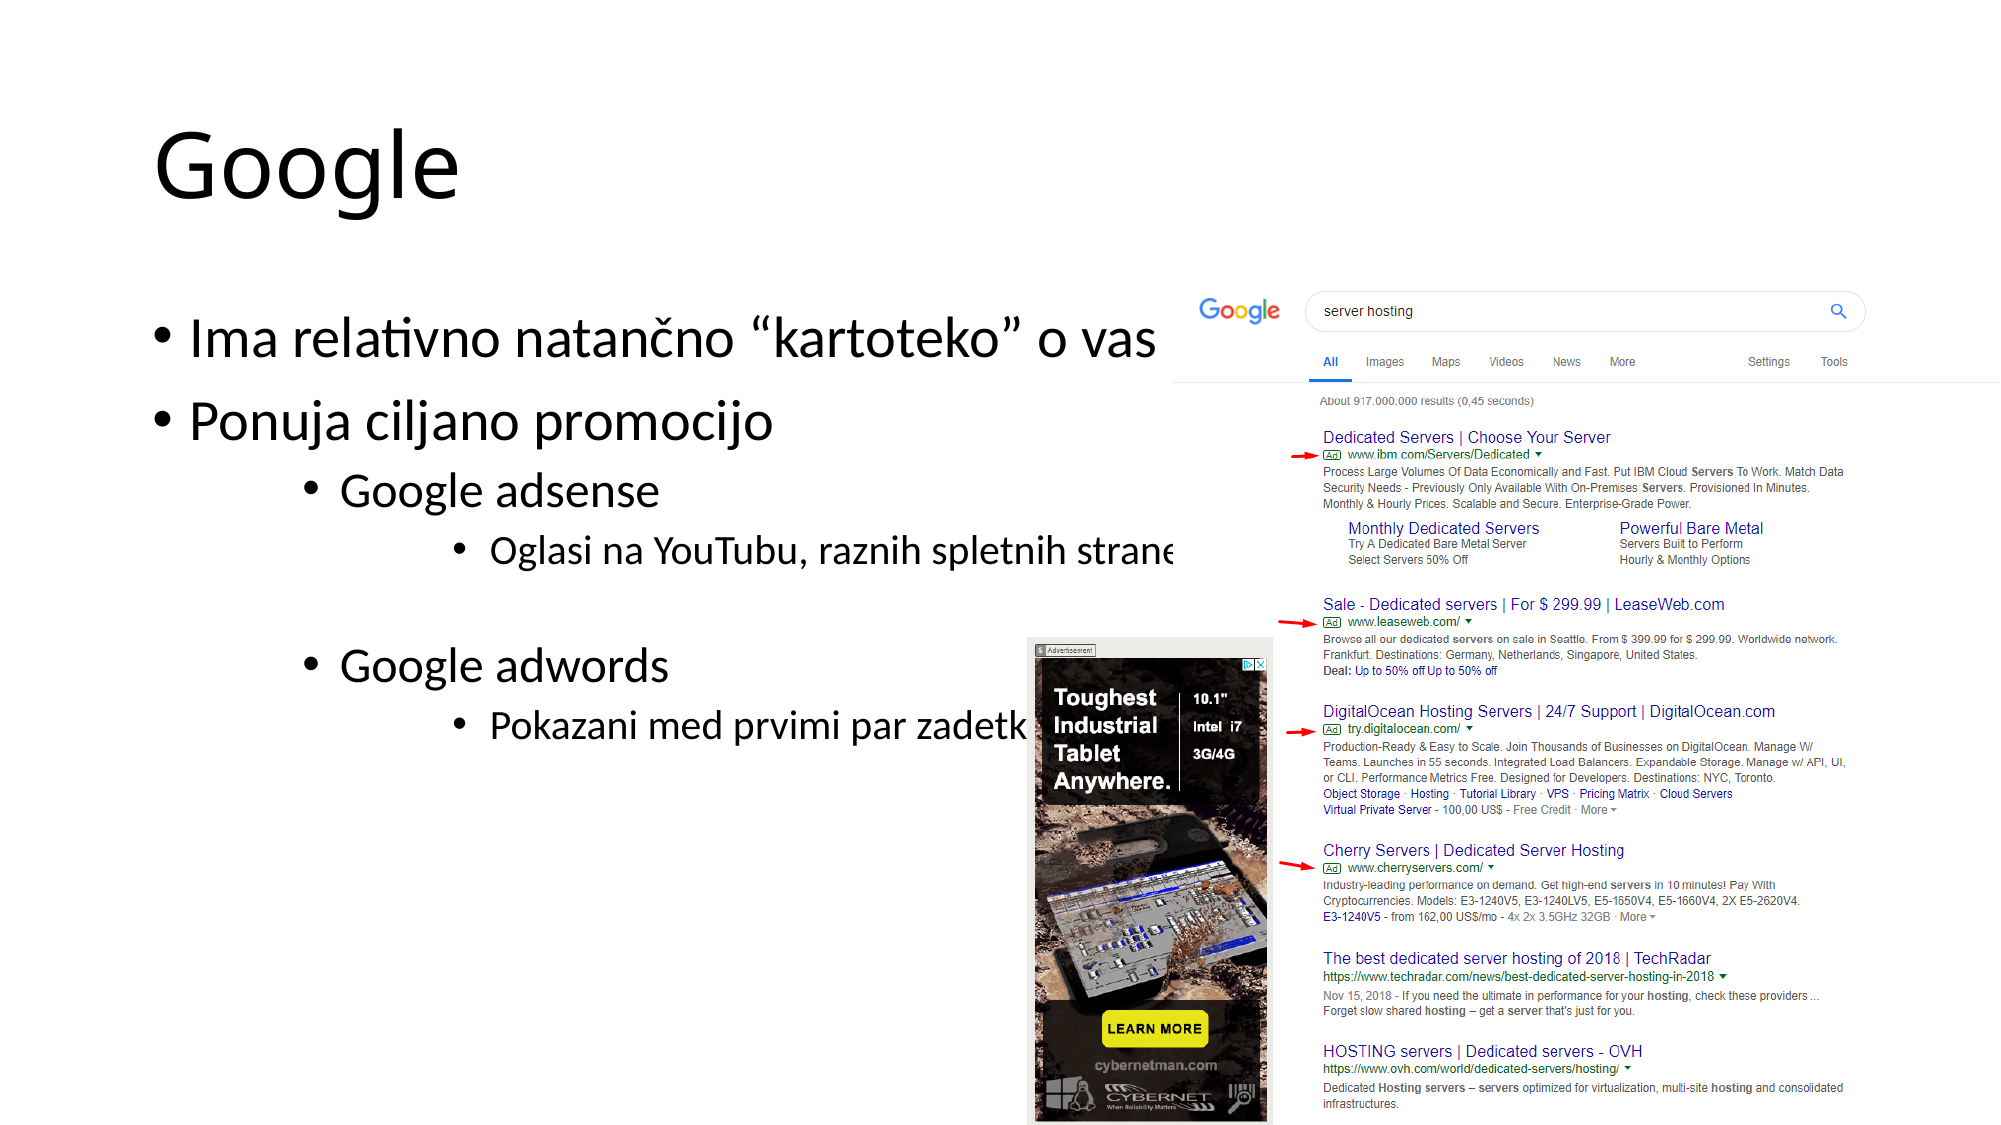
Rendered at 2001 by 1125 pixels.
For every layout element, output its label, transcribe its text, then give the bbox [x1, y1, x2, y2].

title Google [137, 59, 1863, 278]
list Ima relativno natančno “kartoteko” o vas Ponuja ciljano promocijo Google adsense Oglasi na YouTubu, raznih spletnih straneh Google adwords Pokazani med prvimi par zadetki iskanja [137, 299, 1173, 1014]
picture [1027, 277, 2000, 1125]
